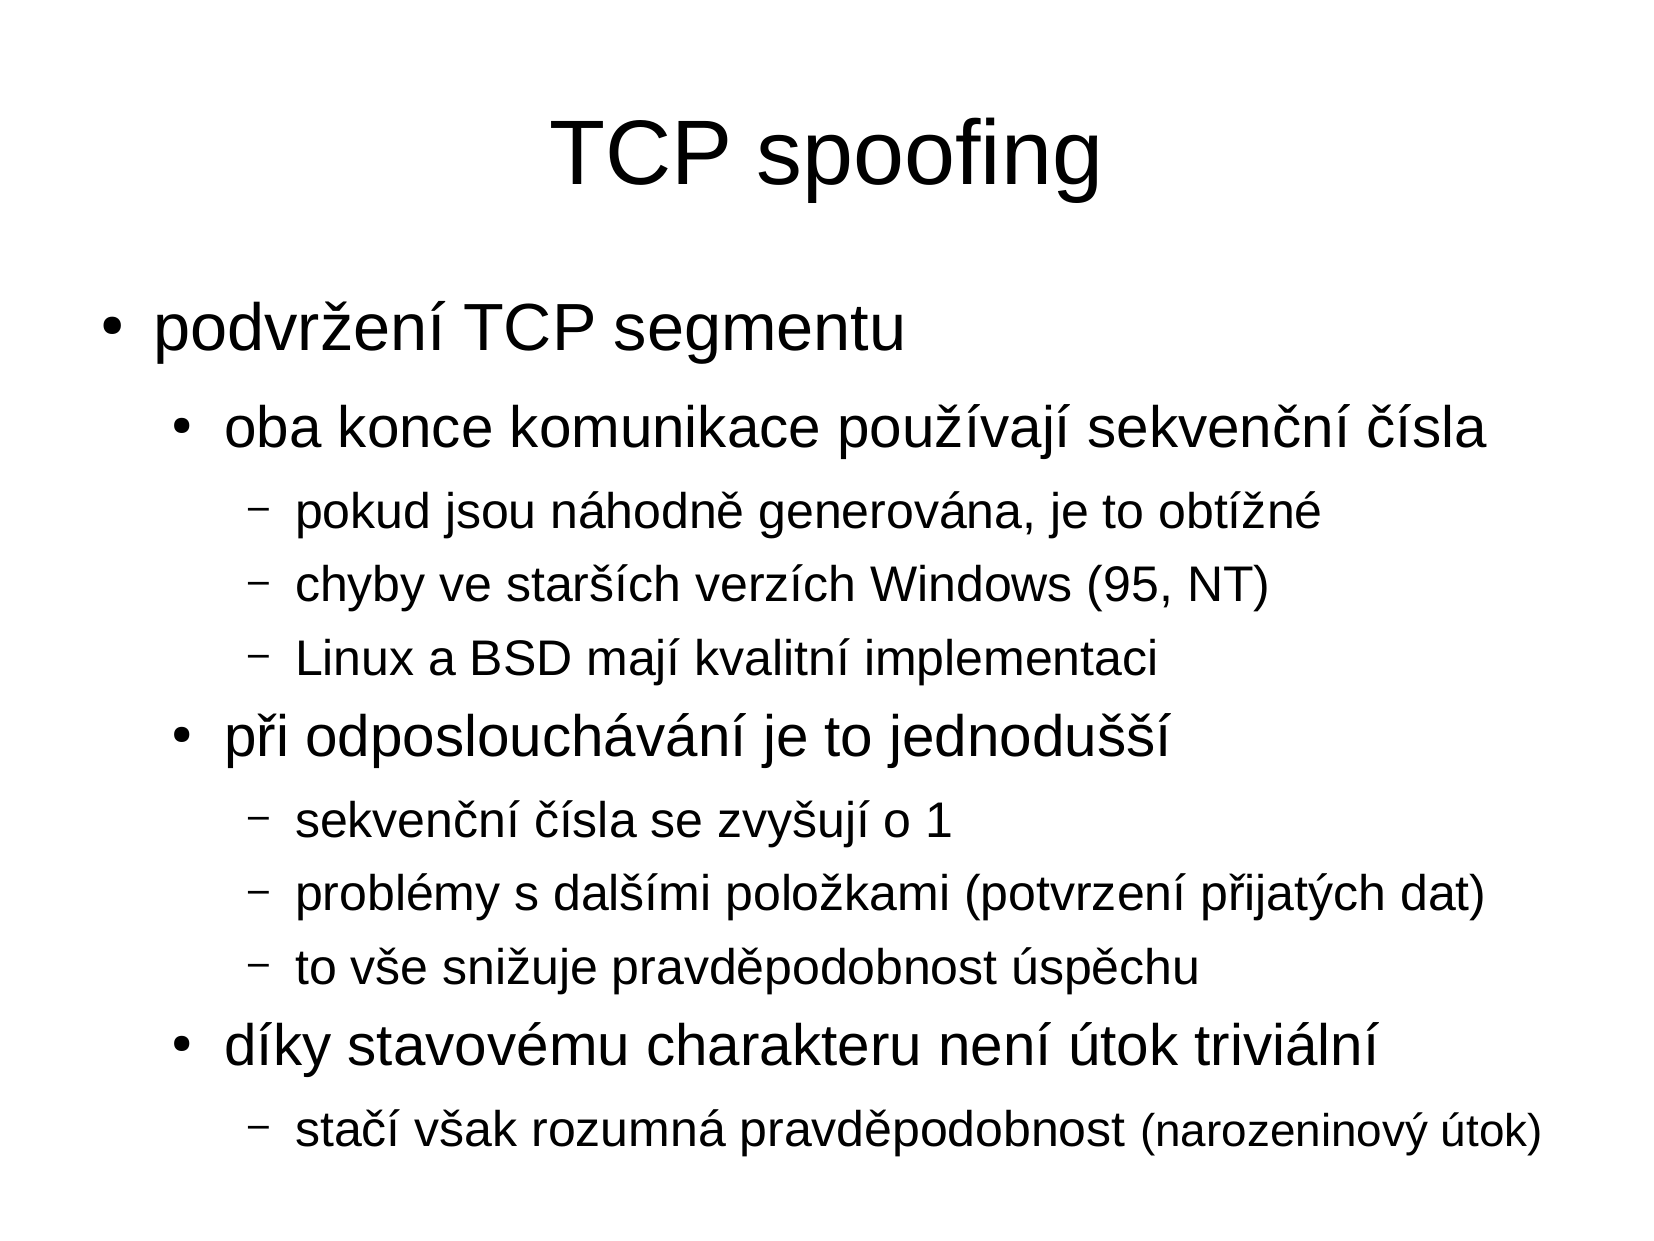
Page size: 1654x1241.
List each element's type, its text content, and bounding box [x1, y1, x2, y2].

title TCP spoofing [82, 49, 1571, 257]
list podvržení TCP segmentu oba konce komunikace používají sekvenční čísla pokud jsou náhodně generována, je to obtížné chyby ve starších verzích Windows (95, NT) Linux a BSD mají kvalitní implementaci při odposlouchávání je to jednodušší sekvenční čísla se zvyšují o 1 problémy s dalšími položkami (potvrzení přijatých dat) to vše snižuje pravděpodobnost úspěchu díky stavovému charakteru není útok triviální stačí však rozumná pravděpodobnost (narozeninový útok) [82, 290, 1571, 1158]
